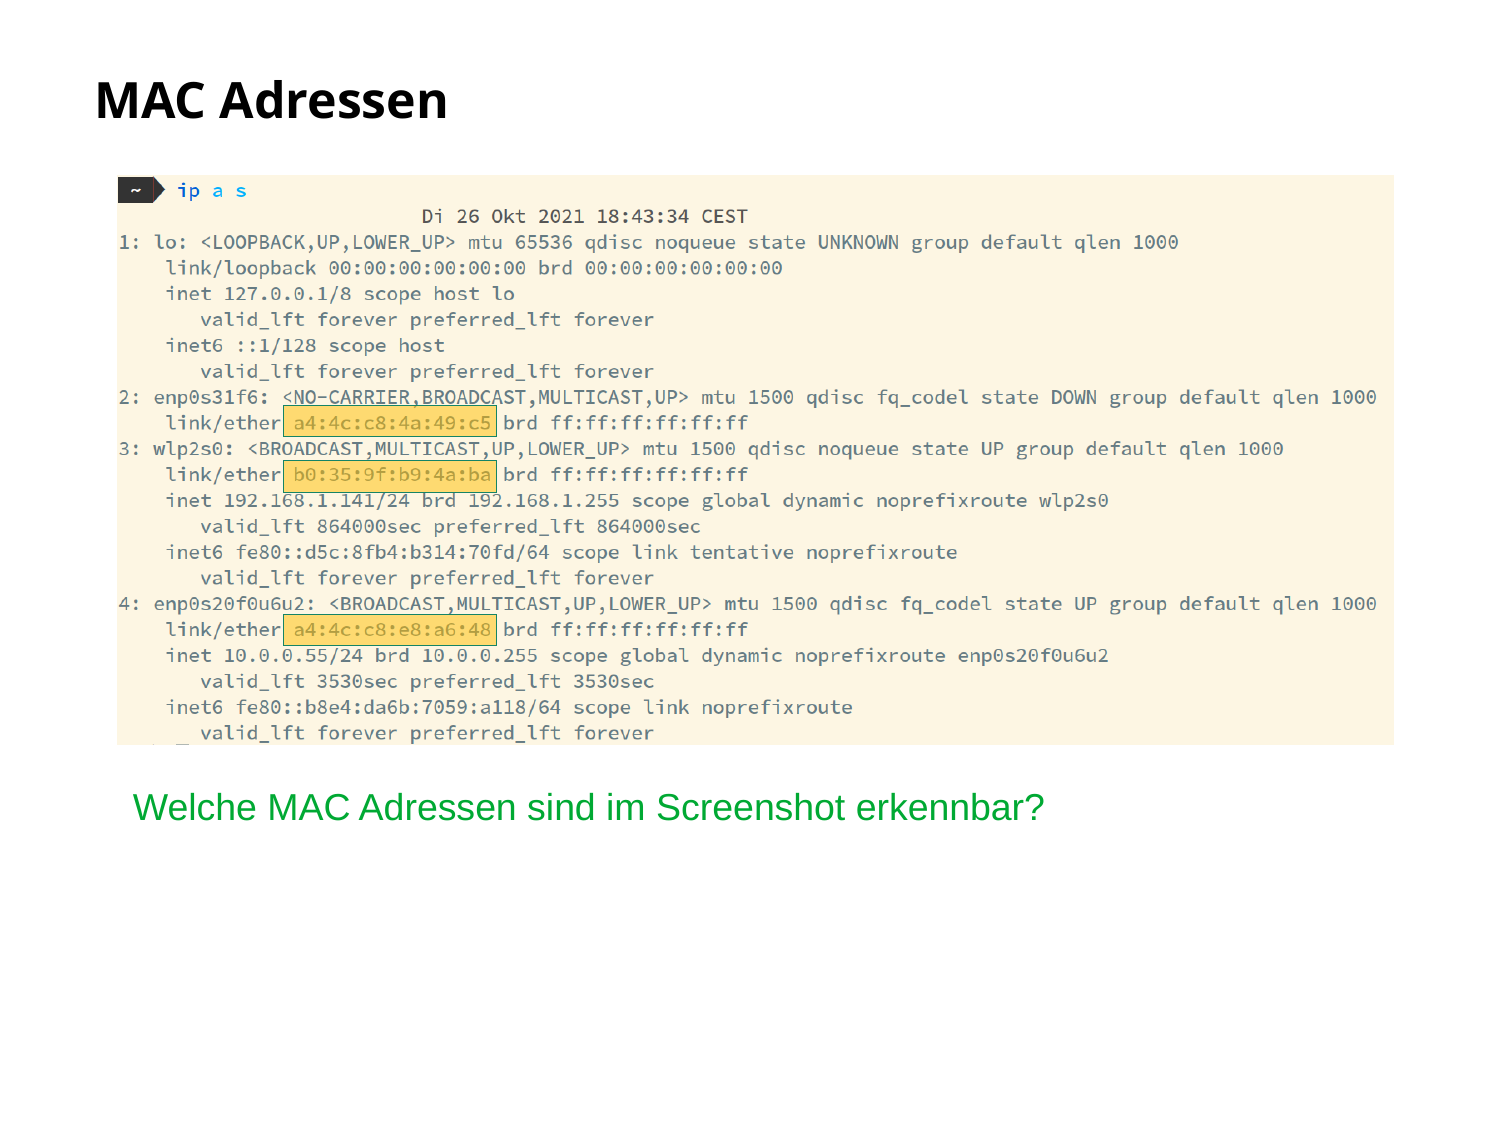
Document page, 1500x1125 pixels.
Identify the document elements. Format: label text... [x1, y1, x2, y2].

title MAC Adressen [79, 59, 1430, 139]
picture [117, 175, 1394, 745]
text_box [283, 460, 497, 493]
text_box [283, 405, 497, 437]
text_box [283, 614, 497, 646]
text_box Welche MAC Adressen sind im Screenshot erkennbar? [118, 779, 1406, 1005]
